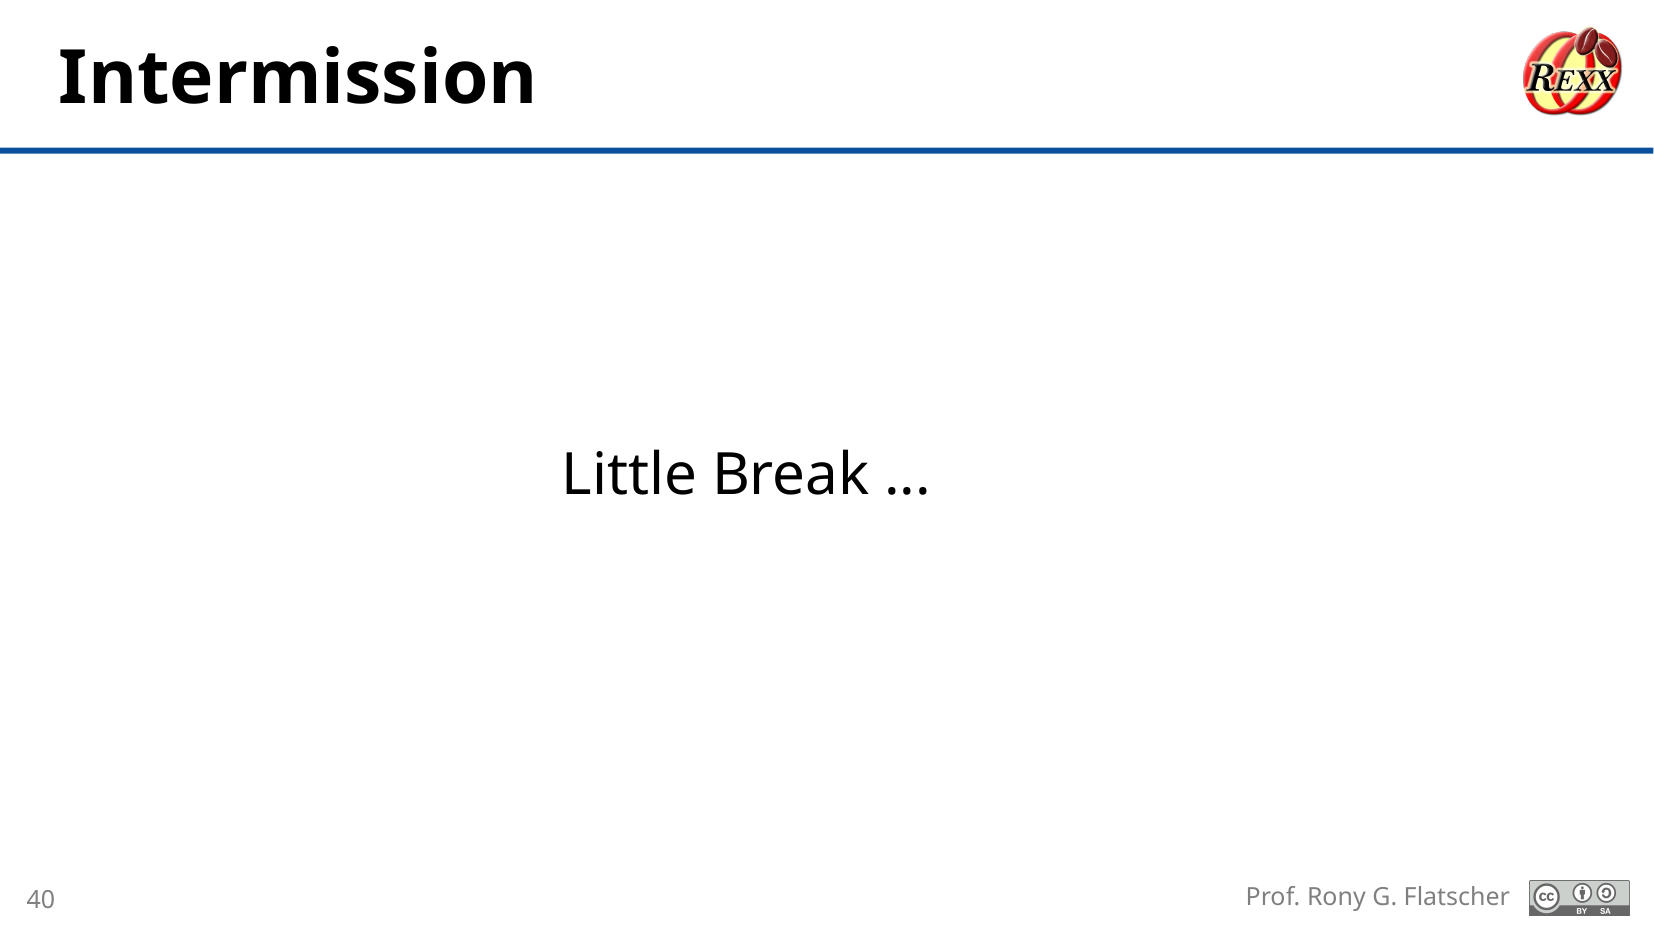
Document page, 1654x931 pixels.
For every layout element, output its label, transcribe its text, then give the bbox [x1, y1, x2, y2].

text_box Little Break ... [546, 425, 1063, 522]
title Intermission [0, 0, 1625, 148]
